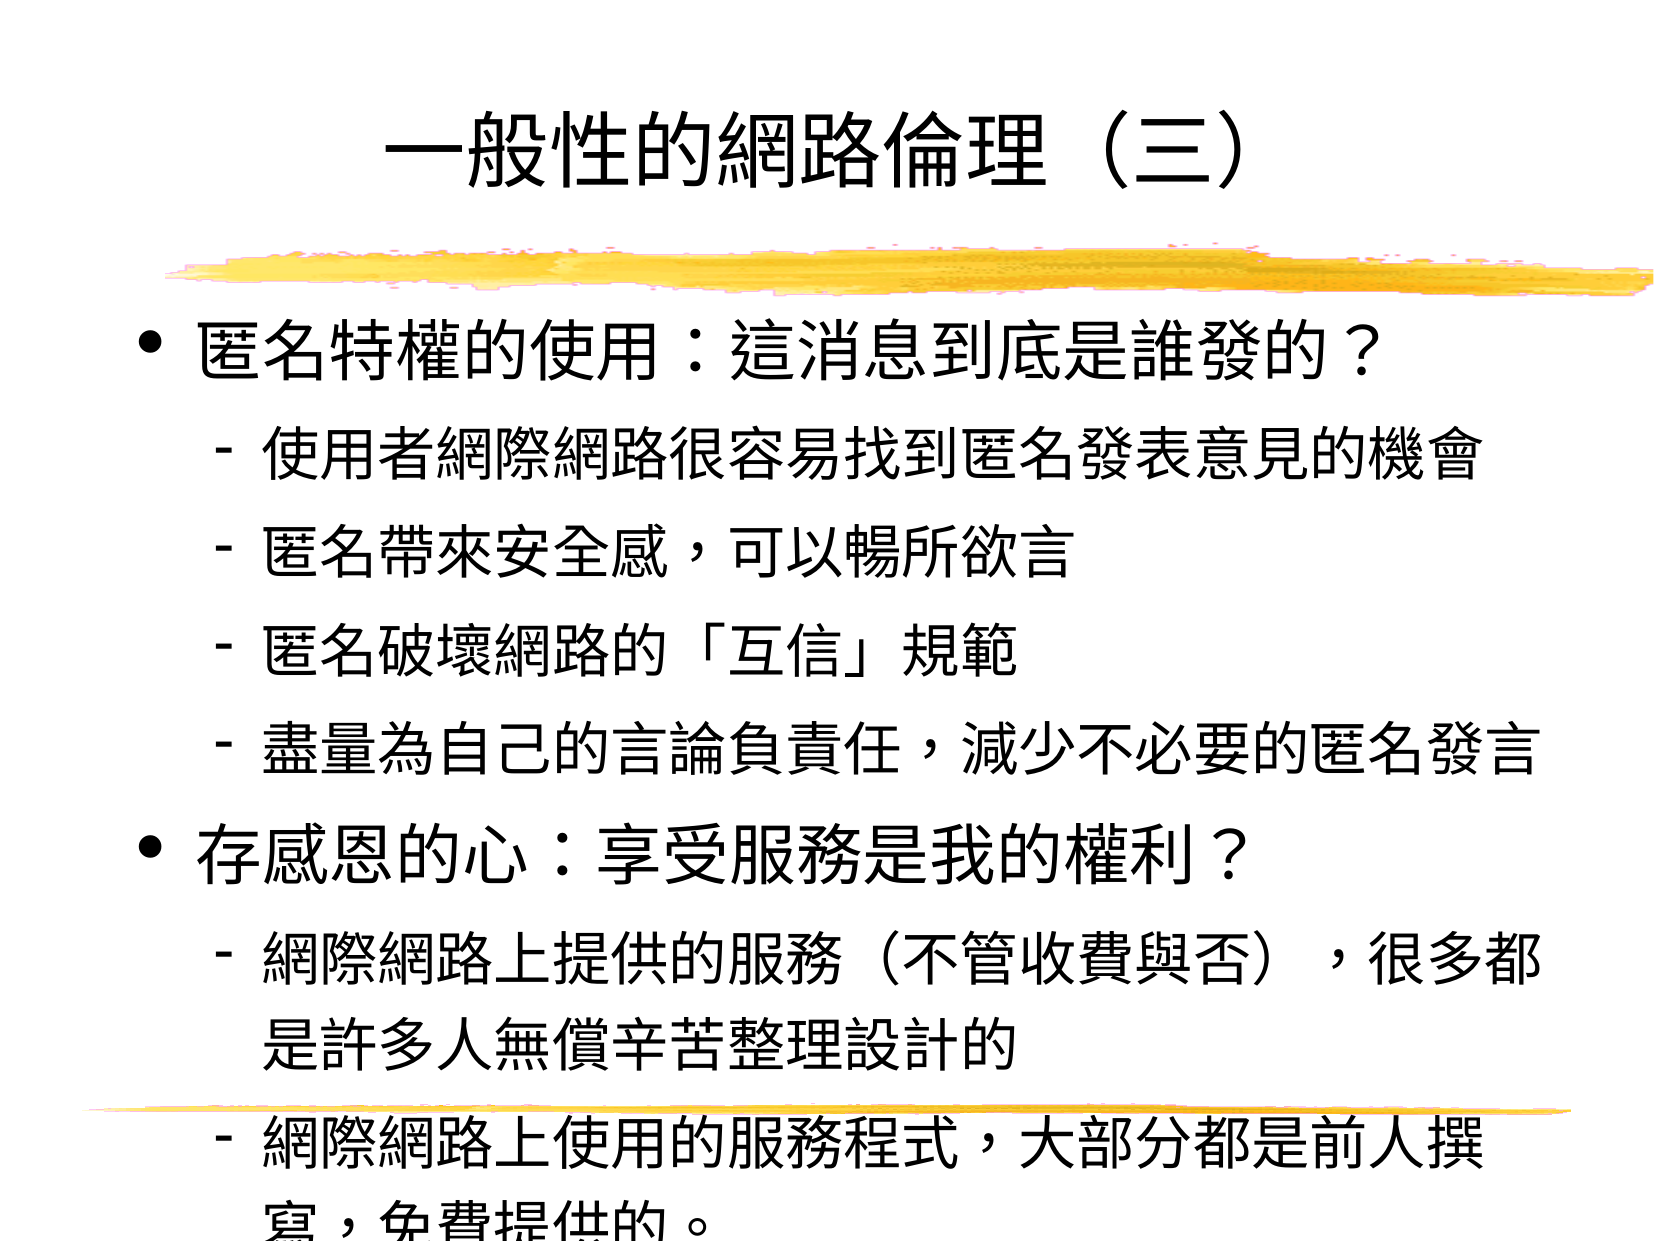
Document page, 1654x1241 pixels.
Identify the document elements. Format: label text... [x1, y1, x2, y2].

picture [82, 1102, 124, 1117]
title 一般性的網路倫理（三） [137, 41, 1544, 249]
picture [165, 237, 1654, 308]
list 匿名特權的使用：這消息到底是誰發的？ 使用者網際網路很容易找到匿名發表意見的機會 匿名帶來安全感，可以暢所欲言 匿名破壞網路的「互信」規範 盡量為自己的言論負責任，減少不必要的匿名發言 存感恩的心：享受服務是我的權利？ 網際網路上提供的服務（不管收費與否），很多都是許多人無償辛苦整理設計的 網際網路上使用的服務程式，大部分都是前人撰寫，免費提供的。 [124, 289, 1580, 1163]
